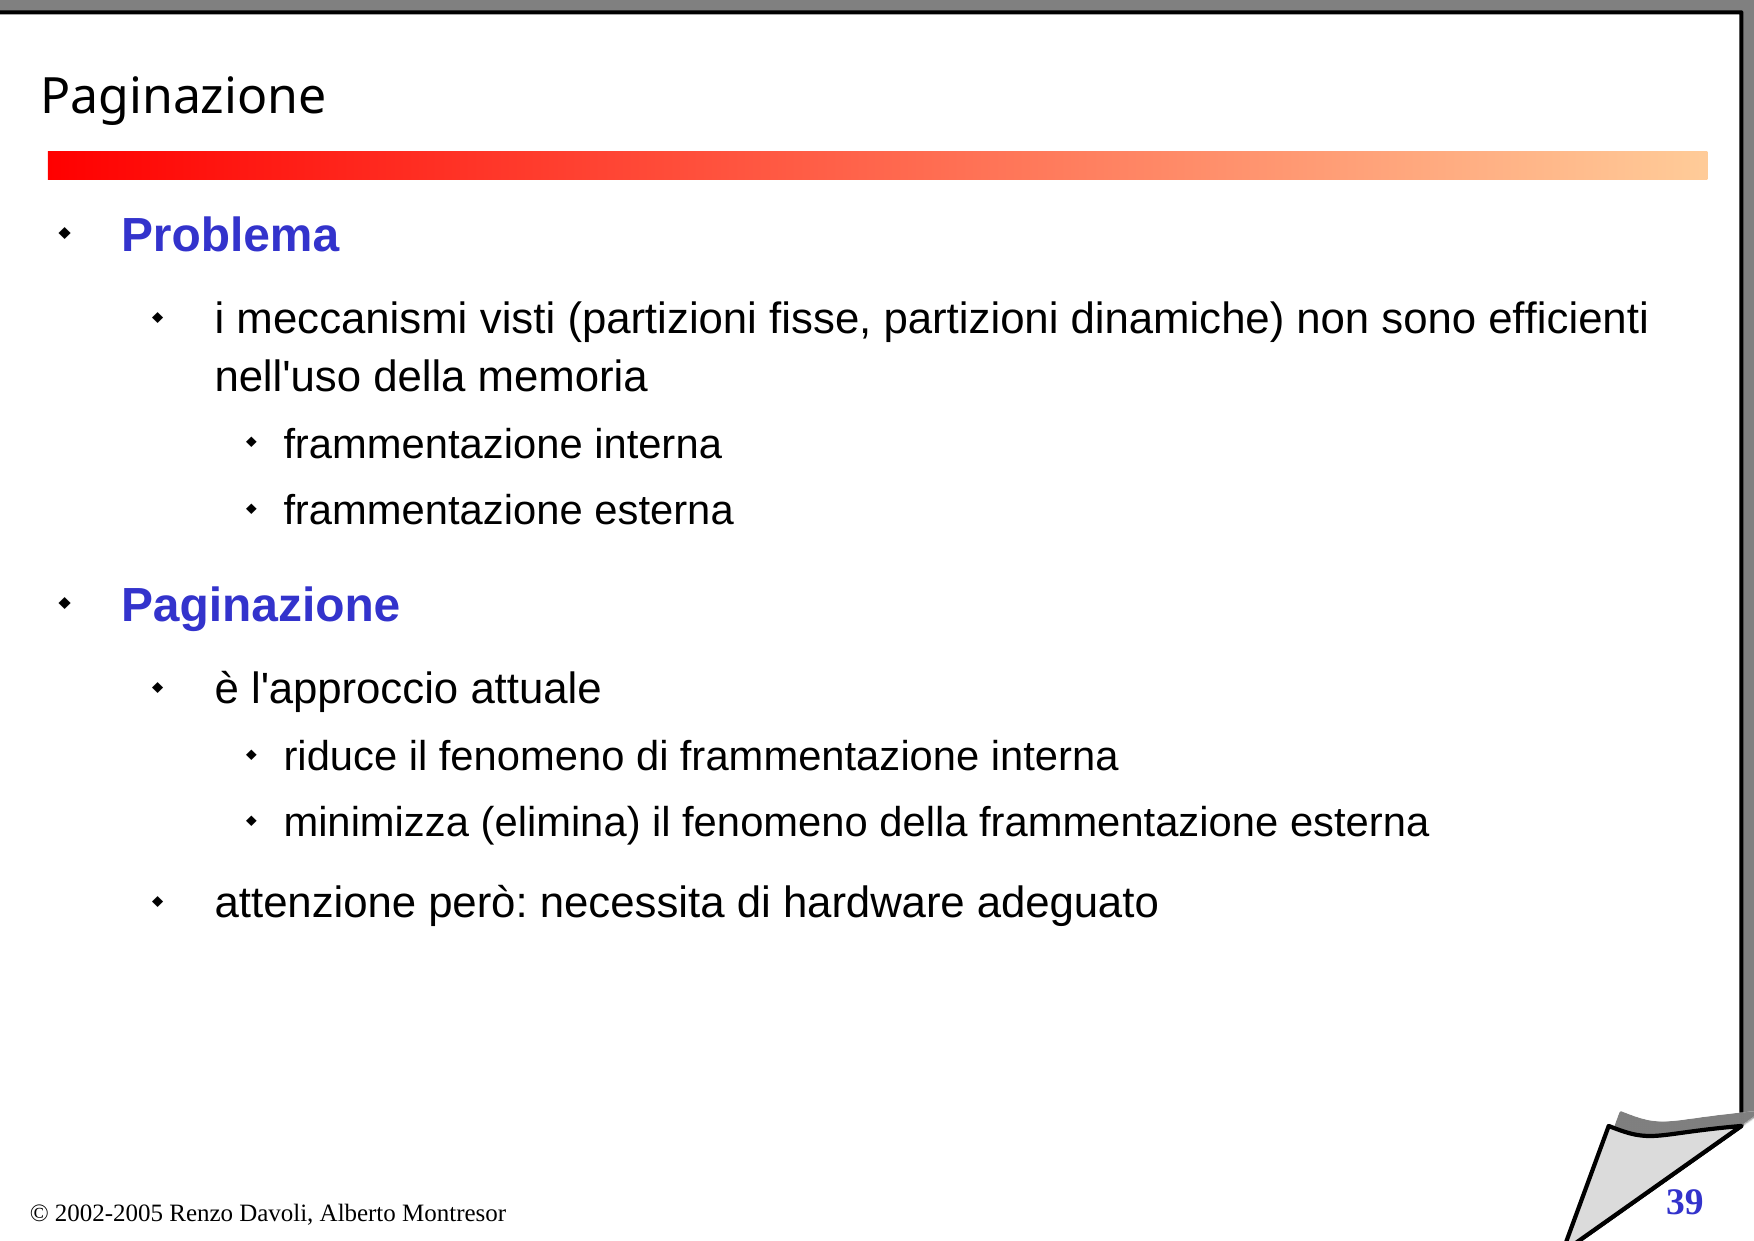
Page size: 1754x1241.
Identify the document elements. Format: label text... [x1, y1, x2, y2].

title Paginazione [40, 49, 1714, 144]
list Problema i meccanismi visti (partizioni fisse, partizioni dinamiche) non sono efficienti nell'uso della memoria frammentazione interna frammentazione esterna Paginazione è l'approccio attuale riduce il fenomeno di frammentazione interna minimizza (elimina) il fenomeno della frammentazione esterna attenzione però: necessita di hardware adeguato [58, 206, 1696, 1002]
text_box MMU [750, 152, 754, 179]
